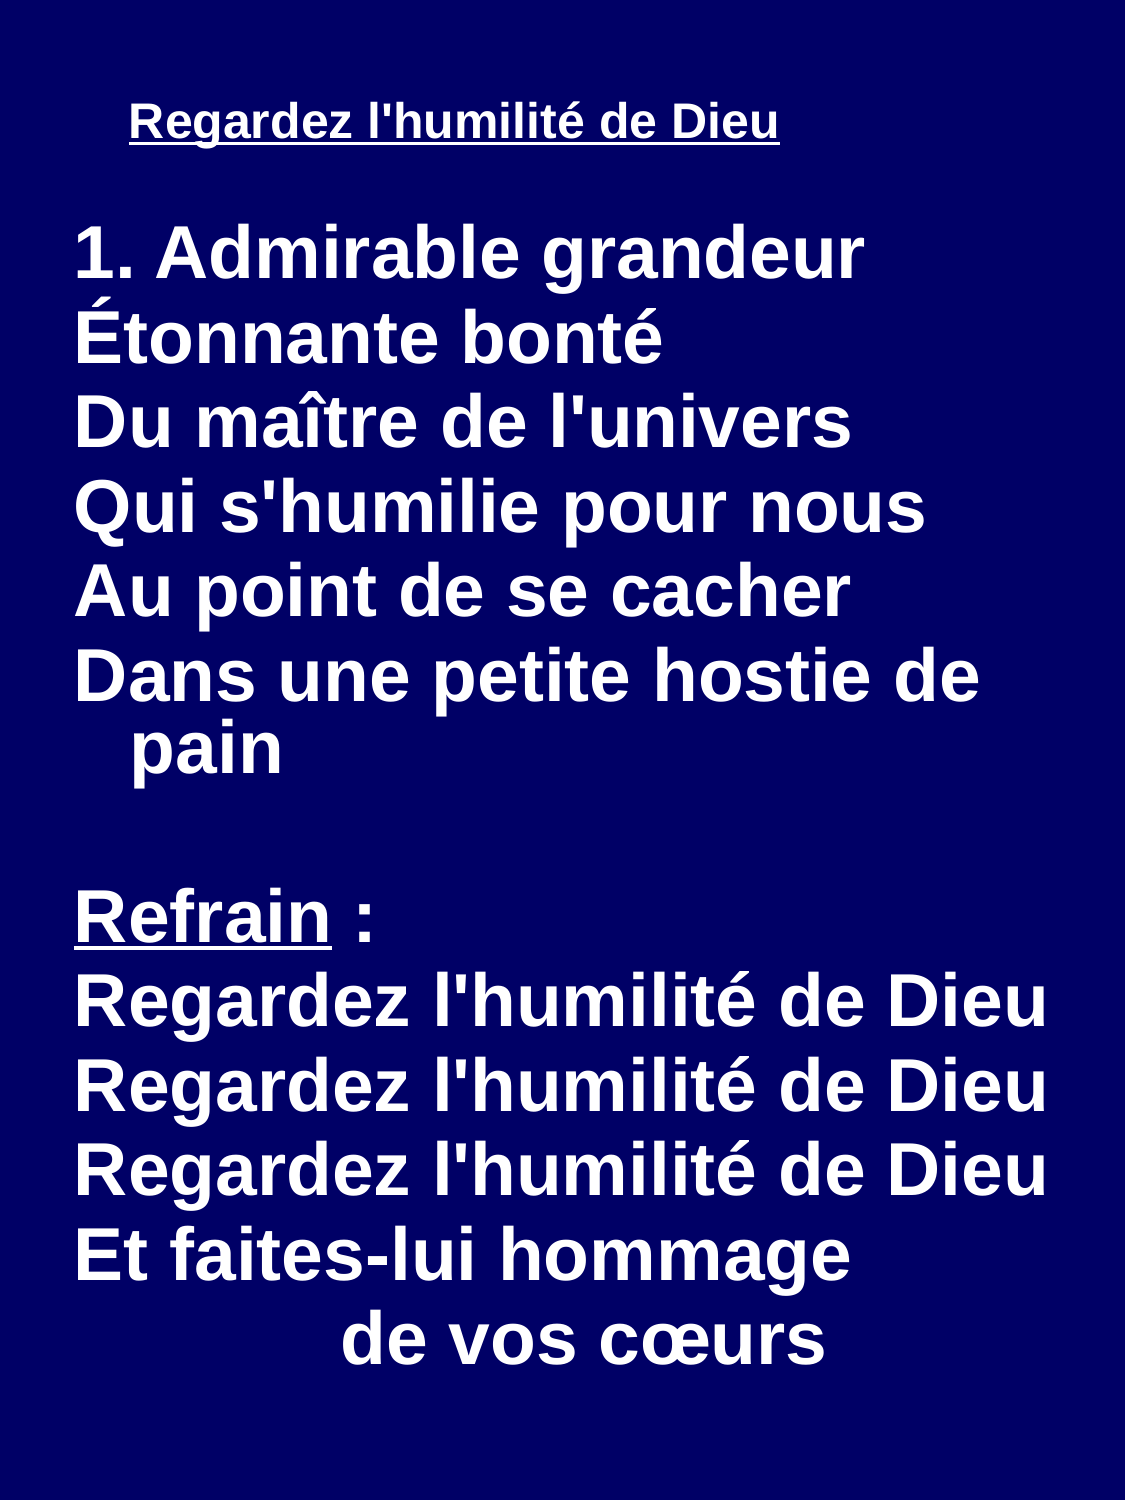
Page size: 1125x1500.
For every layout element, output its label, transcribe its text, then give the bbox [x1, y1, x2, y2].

text_box Regardez l'humilité de Dieu 1. Admirable grandeur Étonnante bonté Du maître de l'univers Qui s'humilie pour nous Au point de se cacher Dans une petite hostie de pain Refrain : Regardez l'humilité de Dieu Regardez l'humilité de Dieu Regardez l'humilité de Dieu Et faites-lui hommage de vos cœurs [59, 35, 1110, 1441]
